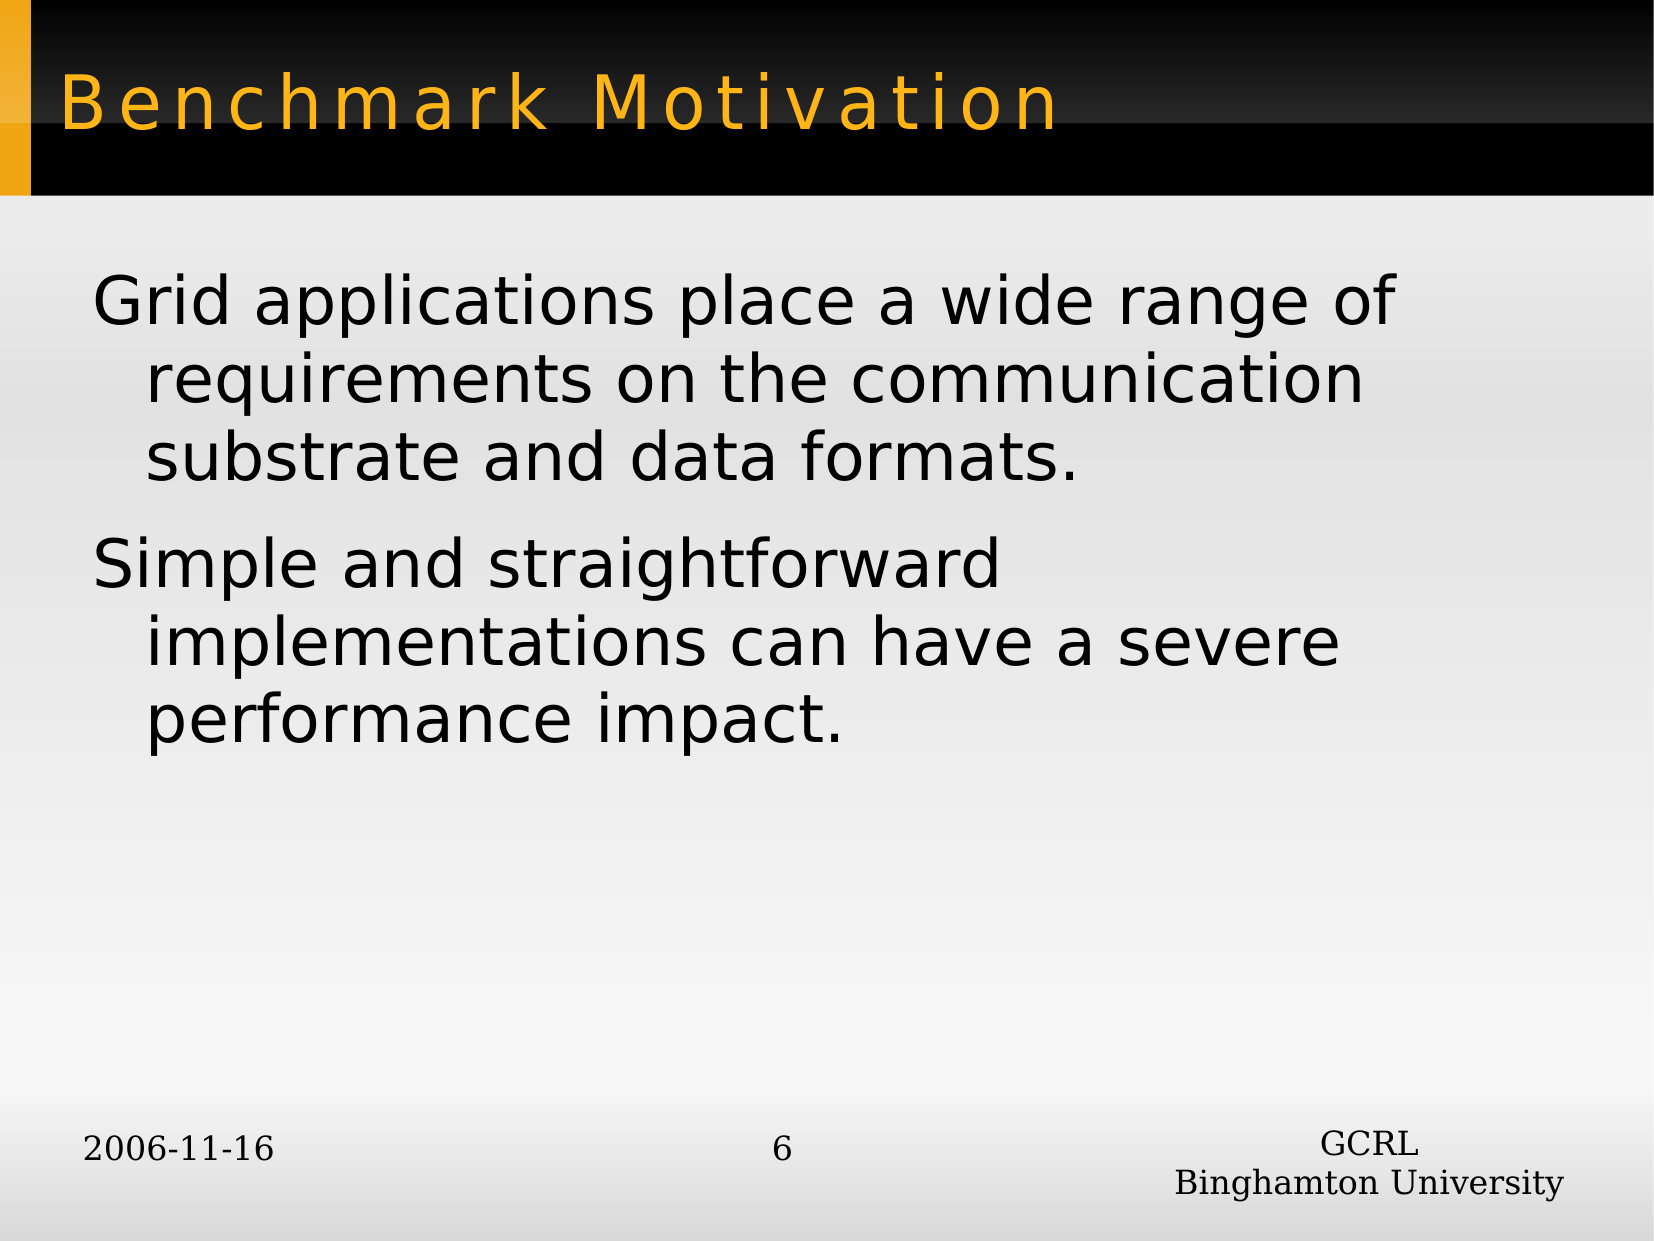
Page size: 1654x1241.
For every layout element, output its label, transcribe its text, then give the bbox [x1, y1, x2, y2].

list Grid applications place a wide range of requirements on the communication substrate and data formats. Simple and straightforward implementations can have a severe performance impact. [75, 262, 1564, 1067]
picture [0, 0, 1654, 1241]
title Benchmark Motivation [59, 36, 1538, 171]
